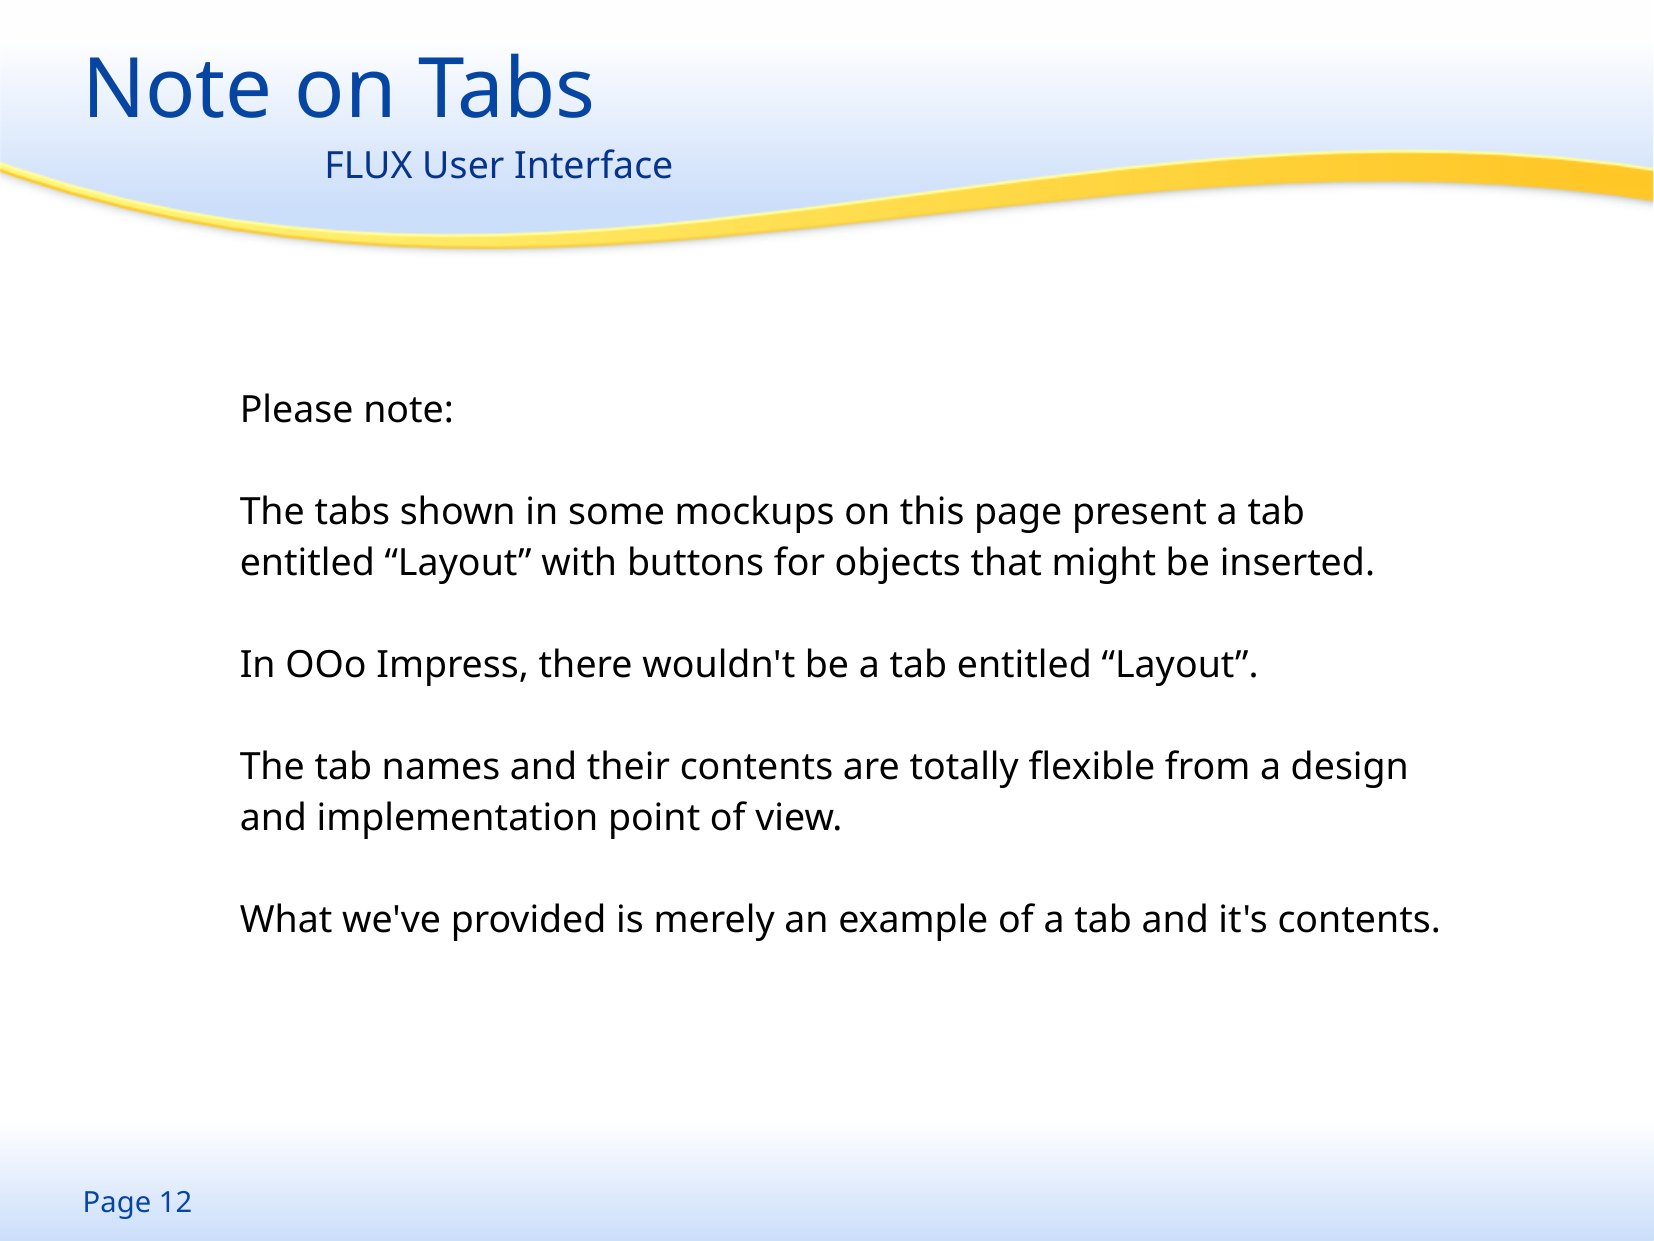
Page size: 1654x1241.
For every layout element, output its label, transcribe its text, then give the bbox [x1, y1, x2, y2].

picture [0, 0, 1654, 259]
text_box Please note: The tabs shown in some mockups on this page present a tab entitled “Layout” with buttons for objects that might be inserted. In OOo Impress, there wouldn't be a tab entitled “Layout”. The tab names and their contents are totally flexible from a design and implementation point of view. What we've provided is merely an example of a tab and it's contents. [225, 375, 1463, 886]
title Note on Tabs [82, 23, 1565, 148]
text_box FLUX User Interface [82, 134, 916, 195]
